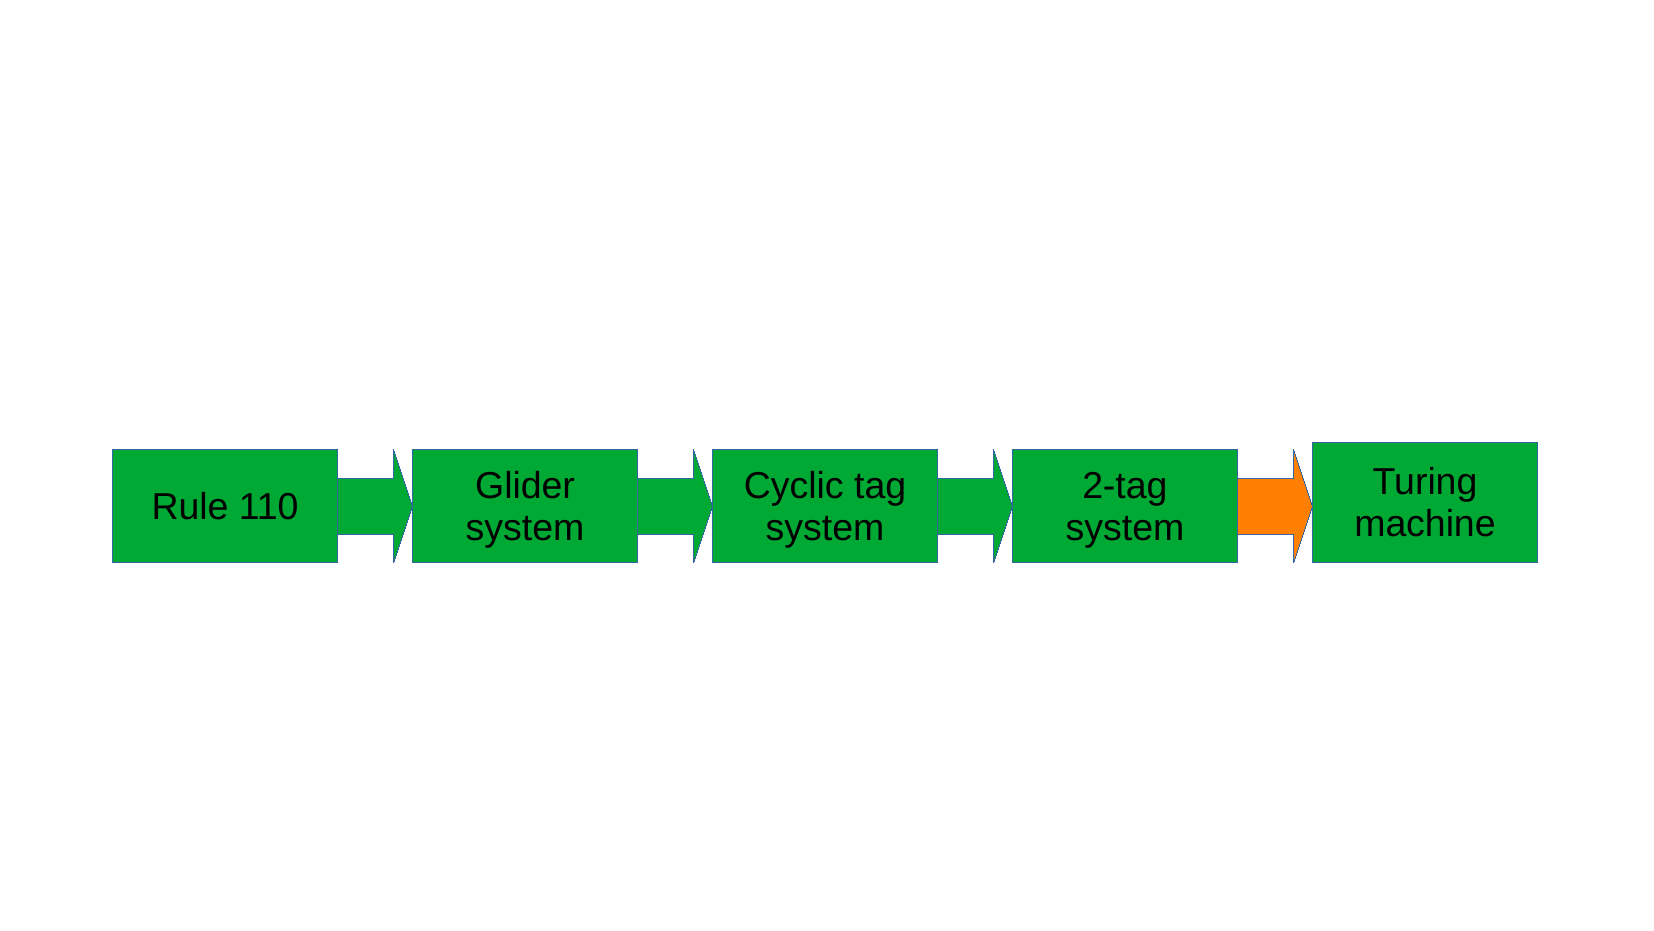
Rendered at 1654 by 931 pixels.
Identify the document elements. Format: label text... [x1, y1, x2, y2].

text_box Turing machine [1312, 442, 1538, 563]
text_box [937, 449, 1013, 563]
text_box [637, 449, 713, 563]
text_box Cyclic tag system [712, 449, 938, 563]
text_box [1237, 449, 1313, 563]
text_box [337, 449, 413, 563]
text_box Rule 110 [112, 449, 338, 563]
text_box Glider system [412, 449, 638, 563]
text_box 2-tag system [1012, 449, 1238, 563]
